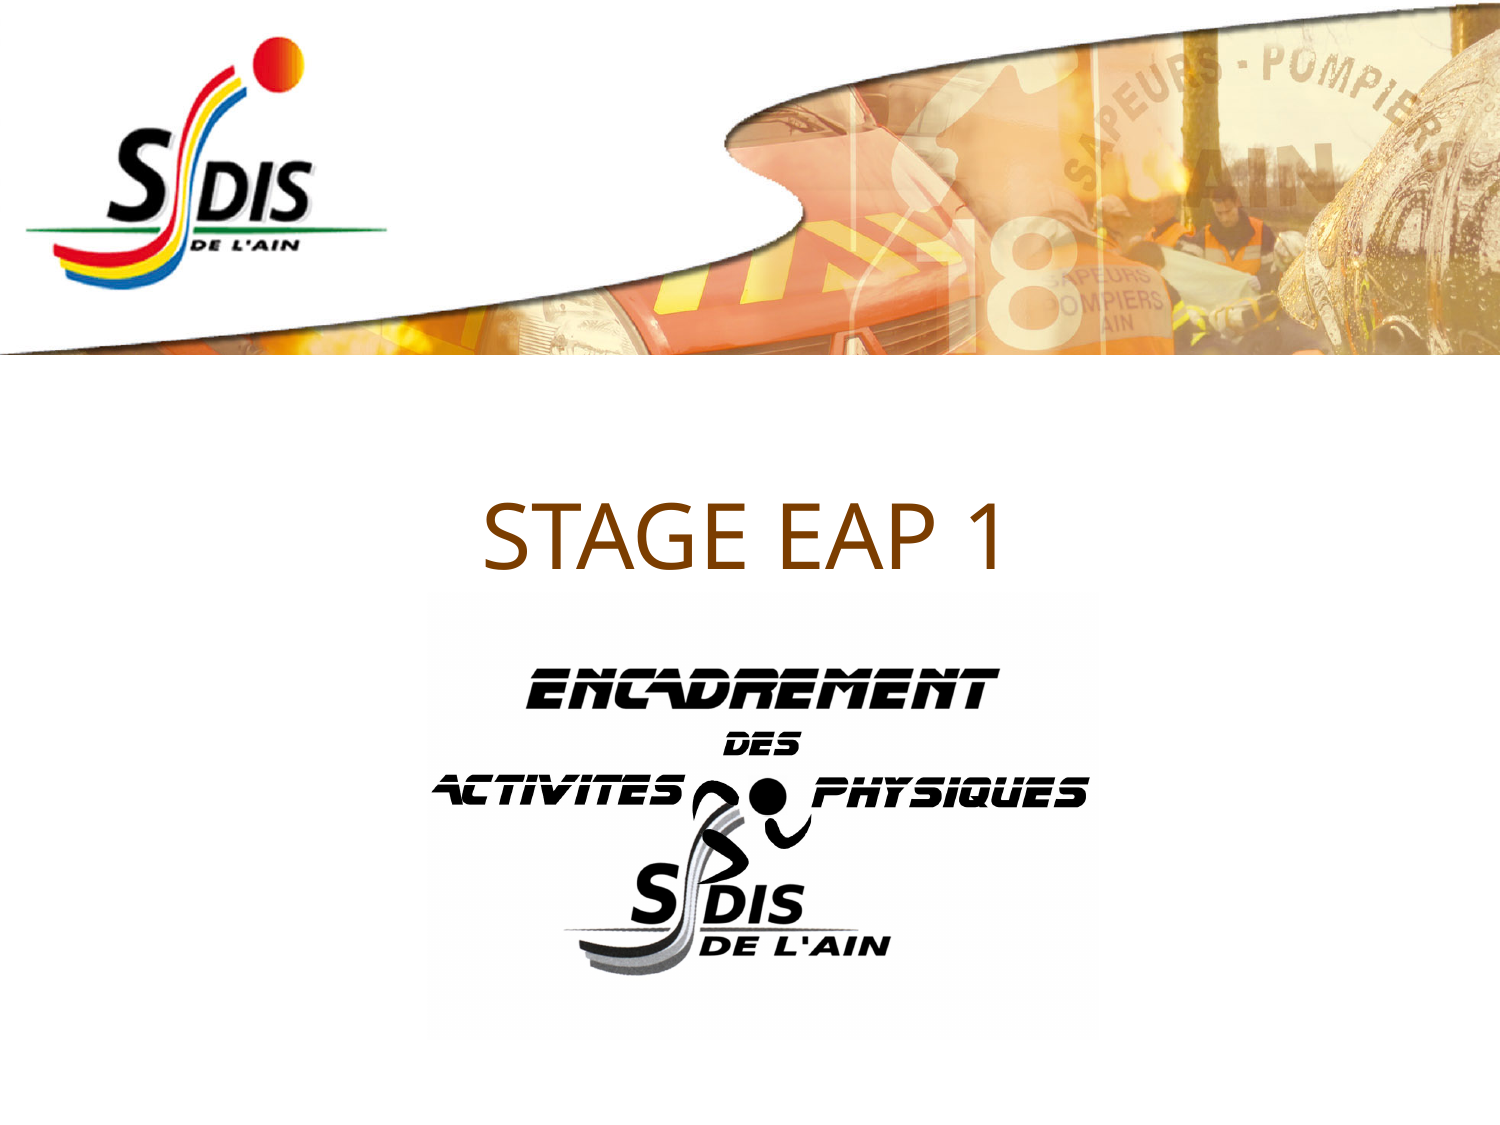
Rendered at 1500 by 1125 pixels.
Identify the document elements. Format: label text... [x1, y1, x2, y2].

picture [427, 592, 1099, 1040]
picture [0, 0, 1500, 355]
text_box STAGE EAP 1 [0, 470, 1497, 596]
